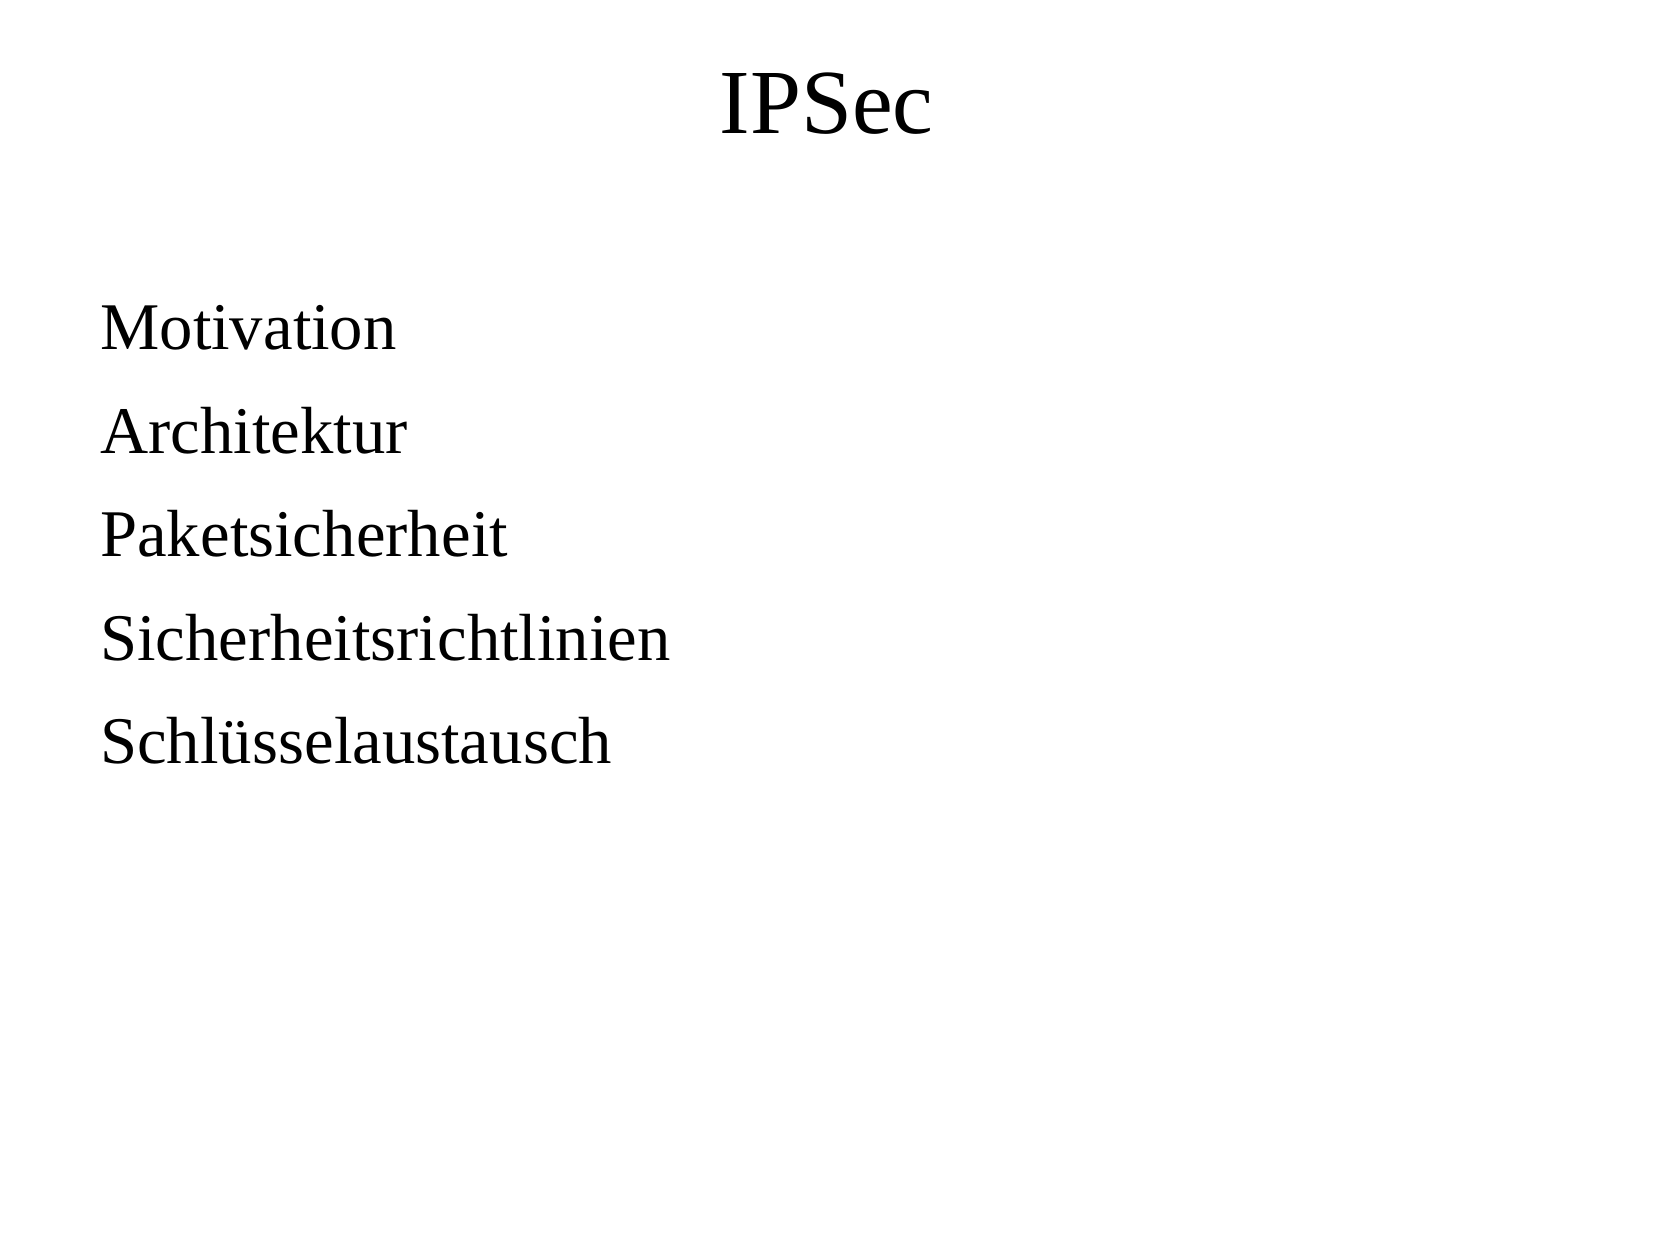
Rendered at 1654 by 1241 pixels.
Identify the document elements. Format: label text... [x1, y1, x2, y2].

title IPSec [82, 51, 1571, 255]
list Motivation Architektur Paketsicherheit Sicherheitsrichtlinien Schlüsselaustausch [82, 290, 1571, 1109]
